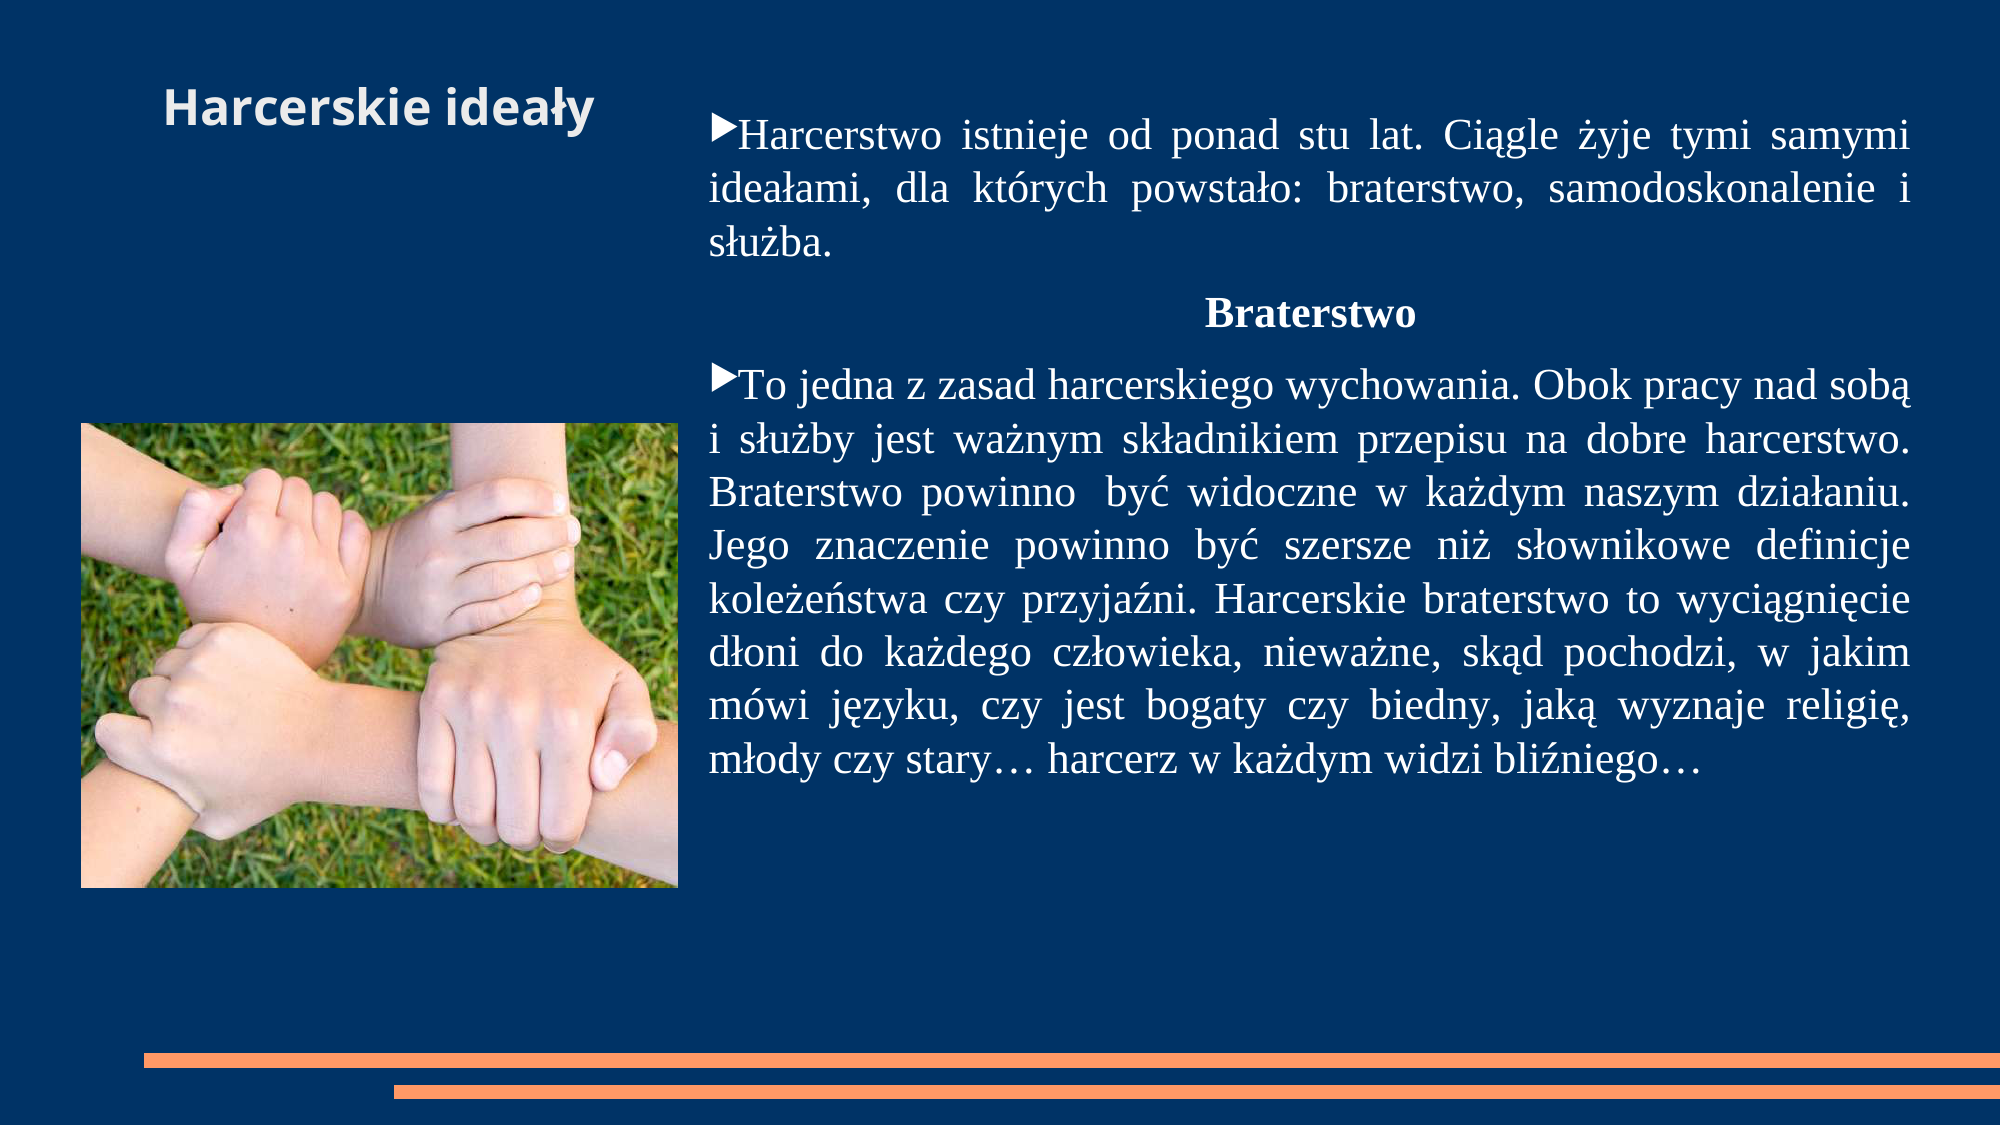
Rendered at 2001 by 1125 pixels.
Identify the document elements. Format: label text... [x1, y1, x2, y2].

picture [81, 423, 678, 888]
list Harcerstwo istnieje od ponad stu lat. Ciągle żyje tymi samymi ideałami, dla których powstało: braterstwo, samodoskonalenie i służba. Braterstwo To jedna z zasad harcerskiego wychowania. Obok pracy nad sobą i służby jest ważnym składnikiem przepisu na dobre harcerstwo. Braterstwo powinno być widoczne w każdym naszym działaniu. Jego znaczenie powinno być szersze niż słownikowe definicje koleżeństwa czy przyjaźni. Harcerskie braterstwo to wyciągnięcie dłoni do każdego człowieka, nieważne, skąd pochodzi, w jakim mówi języku, czy jest bogaty czy biedny, jaką wyznaje religię, młody czy stary… harcerz w każdym widzi bliźniego… [708, 104, 1914, 827]
title Harcerskie ideały [99, 67, 658, 275]
